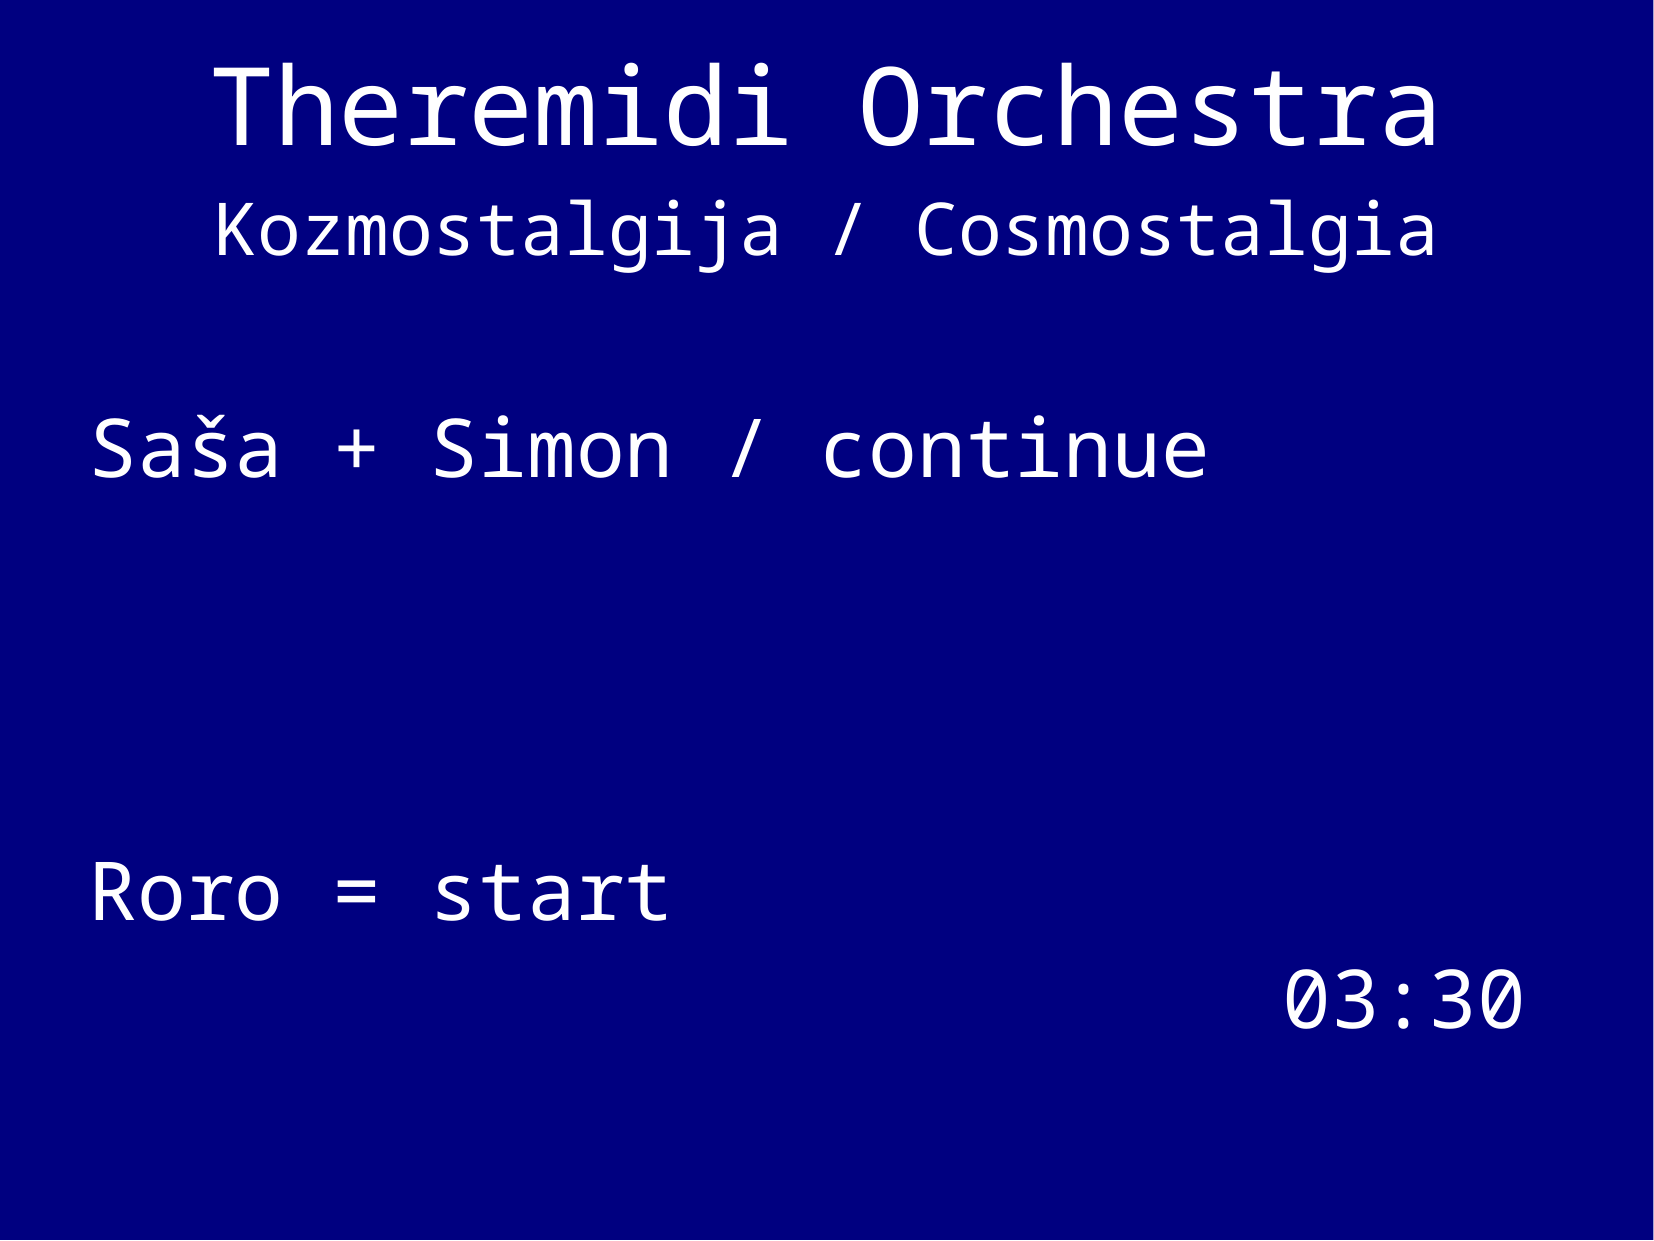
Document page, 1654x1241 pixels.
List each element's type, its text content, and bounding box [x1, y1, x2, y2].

text_box 03:30 [1282, 900, 1620, 1096]
title Theremidi Orchestra Kozmostalgija / Cosmostalgia [82, 49, 1571, 257]
subtitle Saša + Simon / continue Roro = start [88, 272, 1566, 1063]
